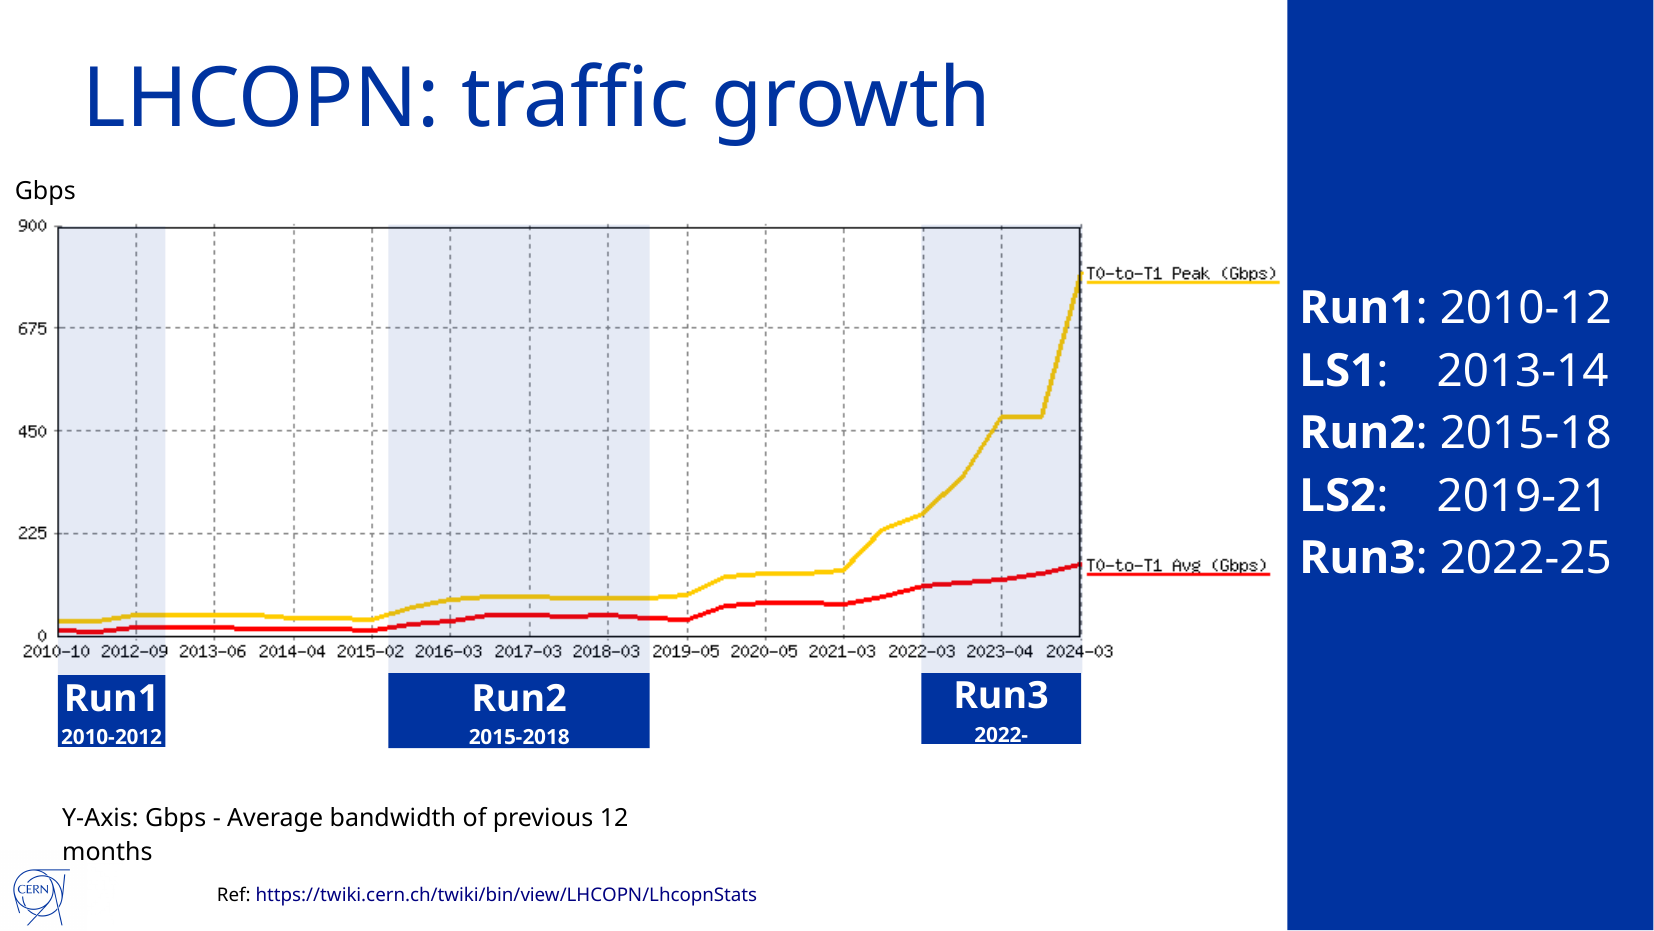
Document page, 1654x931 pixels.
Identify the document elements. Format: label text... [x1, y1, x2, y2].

text_box [57, 226, 166, 676]
picture [0, 850, 127, 931]
text_box [388, 224, 650, 674]
text_box Run1 2010-2012 [57, 676, 166, 747]
list Run1: 2010-12 LS1: 2013-14 Run2: 2015-18 LS2: 2019-21 Run3: 2022-25 [1287, 0, 1654, 931]
text_box Run3 2022- [921, 674, 1082, 744]
text_box Gbps [0, 165, 95, 212]
text_box Run2 2015-2018 [388, 674, 650, 749]
text_box Y-Axis: Gbps - Average bandwidth of previous 12 months [47, 792, 709, 839]
title LHCOPN: traffic growth [82, 37, 1287, 193]
picture [13, 212, 1287, 673]
text_box [921, 224, 1083, 674]
text_box Ref: https://twiki.cern.ch/twiki/bin/view/LHCOPN/LhcopnStats [202, 873, 1287, 931]
